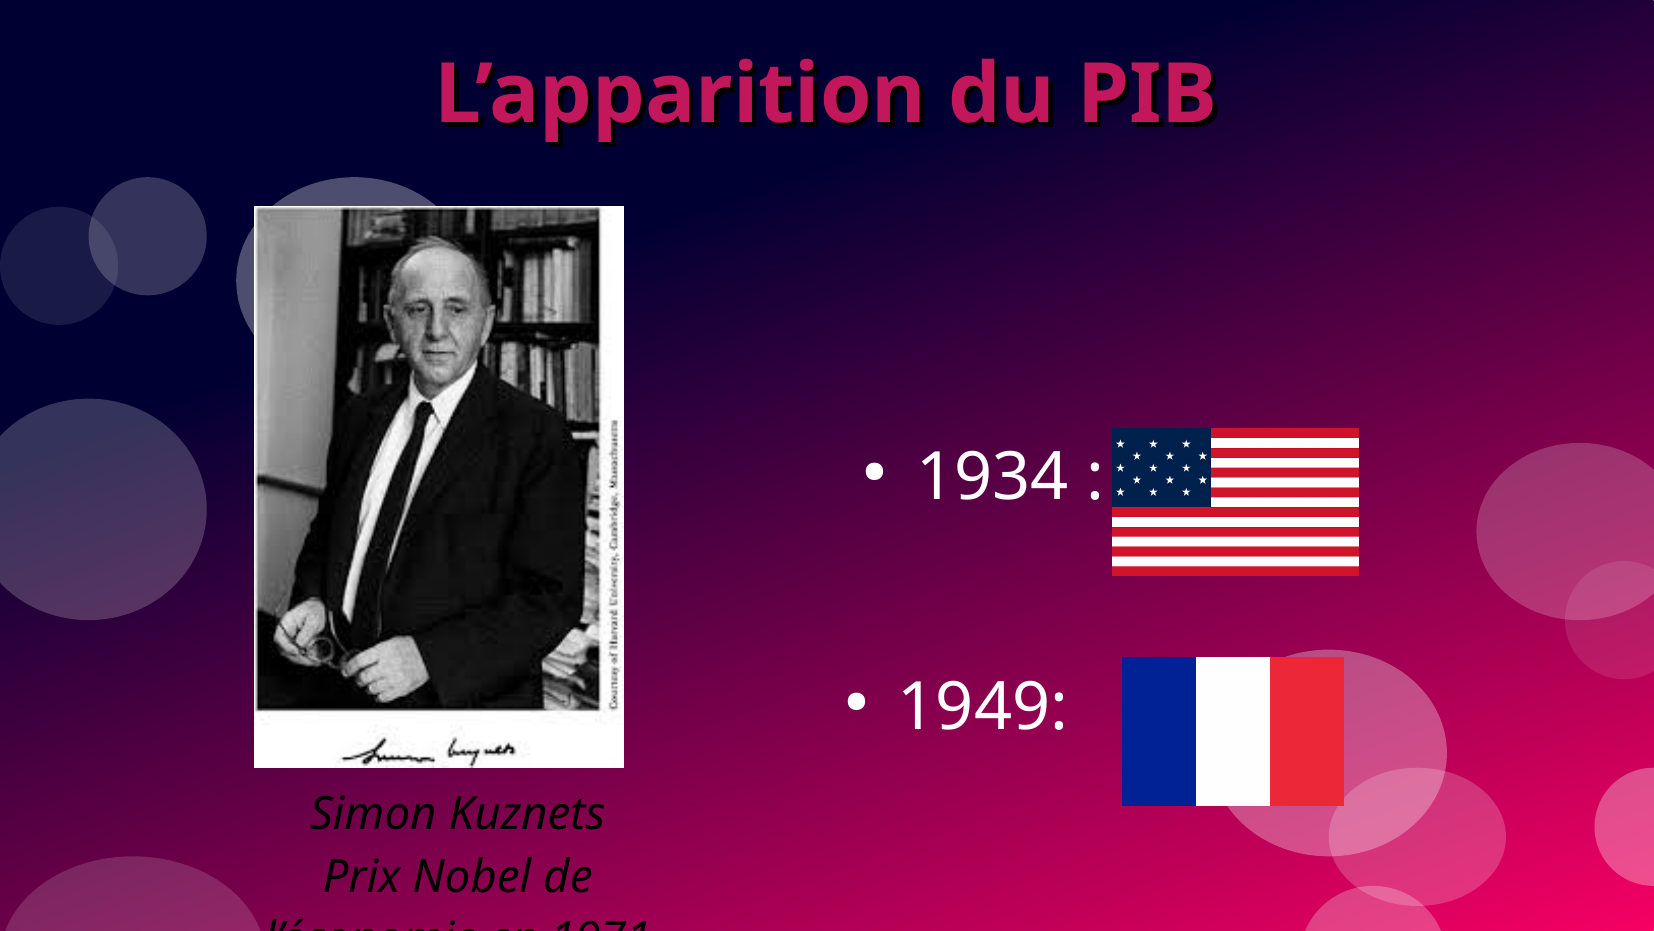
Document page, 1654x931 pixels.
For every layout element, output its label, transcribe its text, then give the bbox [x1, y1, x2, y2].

list 1934 : [845, 428, 1566, 598]
picture [254, 206, 624, 768]
picture [1112, 428, 1359, 576]
picture [1122, 657, 1344, 806]
list 1949: [826, 657, 1548, 827]
title L’apparition du PIB [88, 79, 1565, 556]
text_box Simon Kuznets Prix Nobel de l’économie en 1971 [147, 773, 709, 931]
